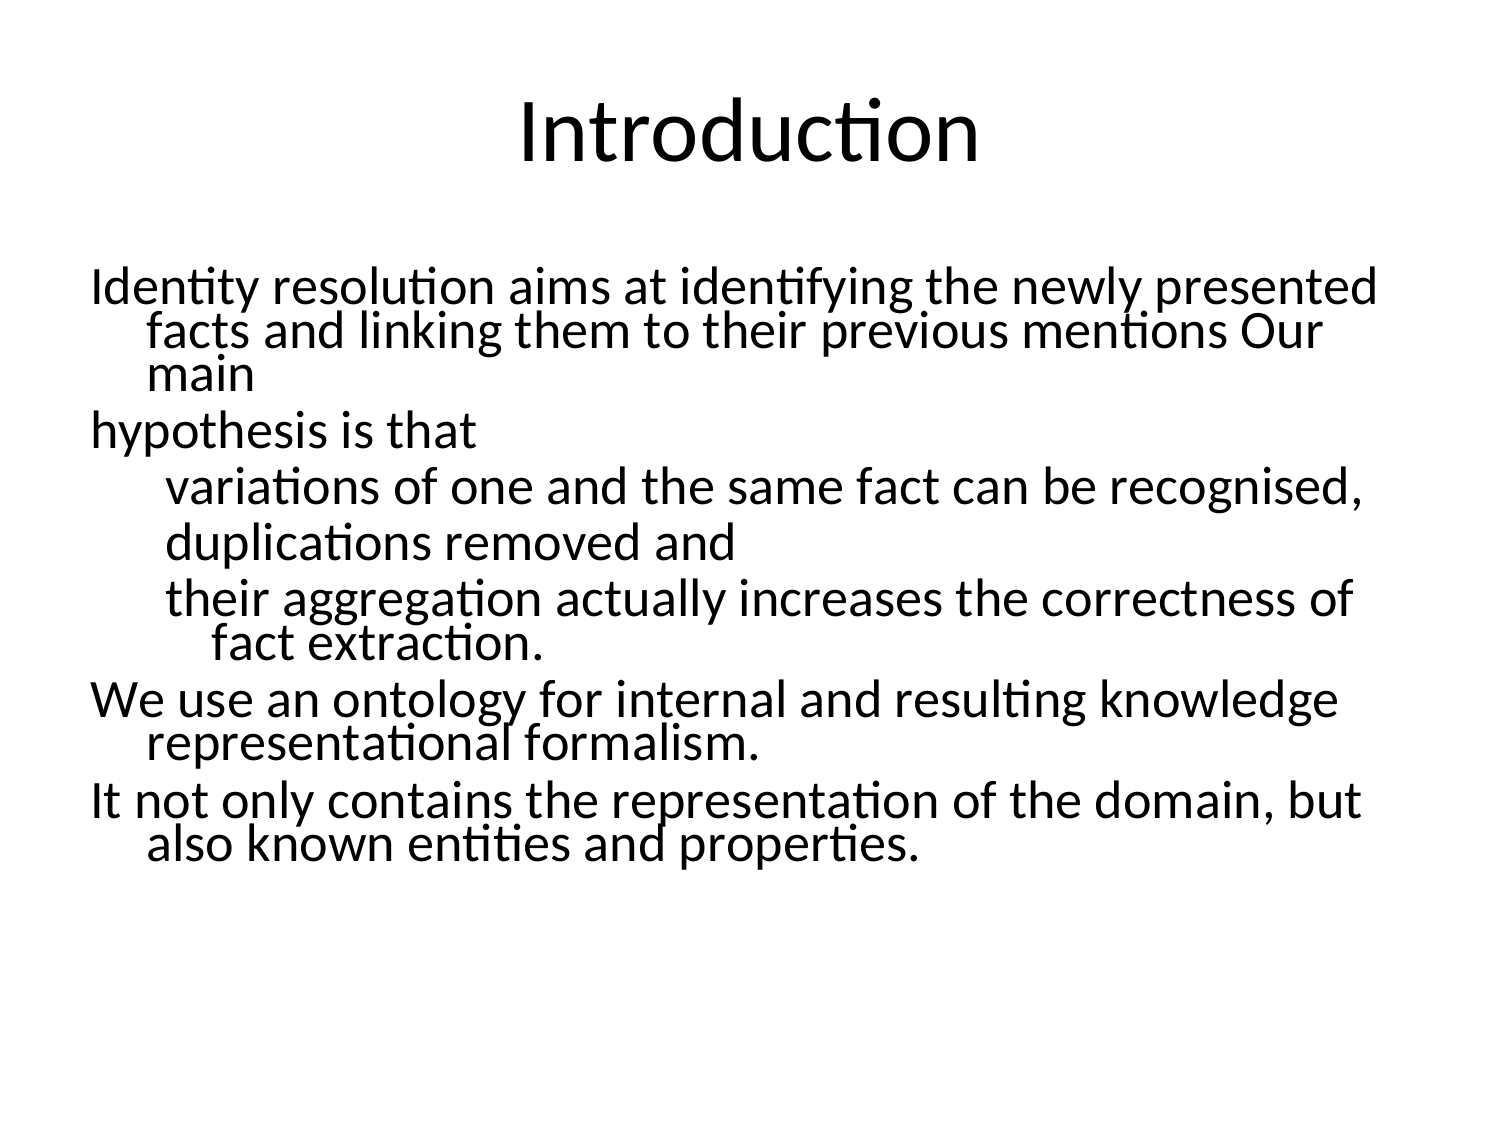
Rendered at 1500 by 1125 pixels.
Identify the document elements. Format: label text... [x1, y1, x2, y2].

title Introduction [75, 45, 1426, 233]
list Identity resolution aims at identifying the newly presented facts and linking them to their previous mentions Our main hypothesis is that variations of one and the same fact can be recognised, duplications removed and their aggregation actually increases the correctness of fact extraction. We use an ontology for internal and resulting knowledge representational formalism. It not only contains the representation of the domain, but also known entities and properties. [75, 262, 1426, 1085]
